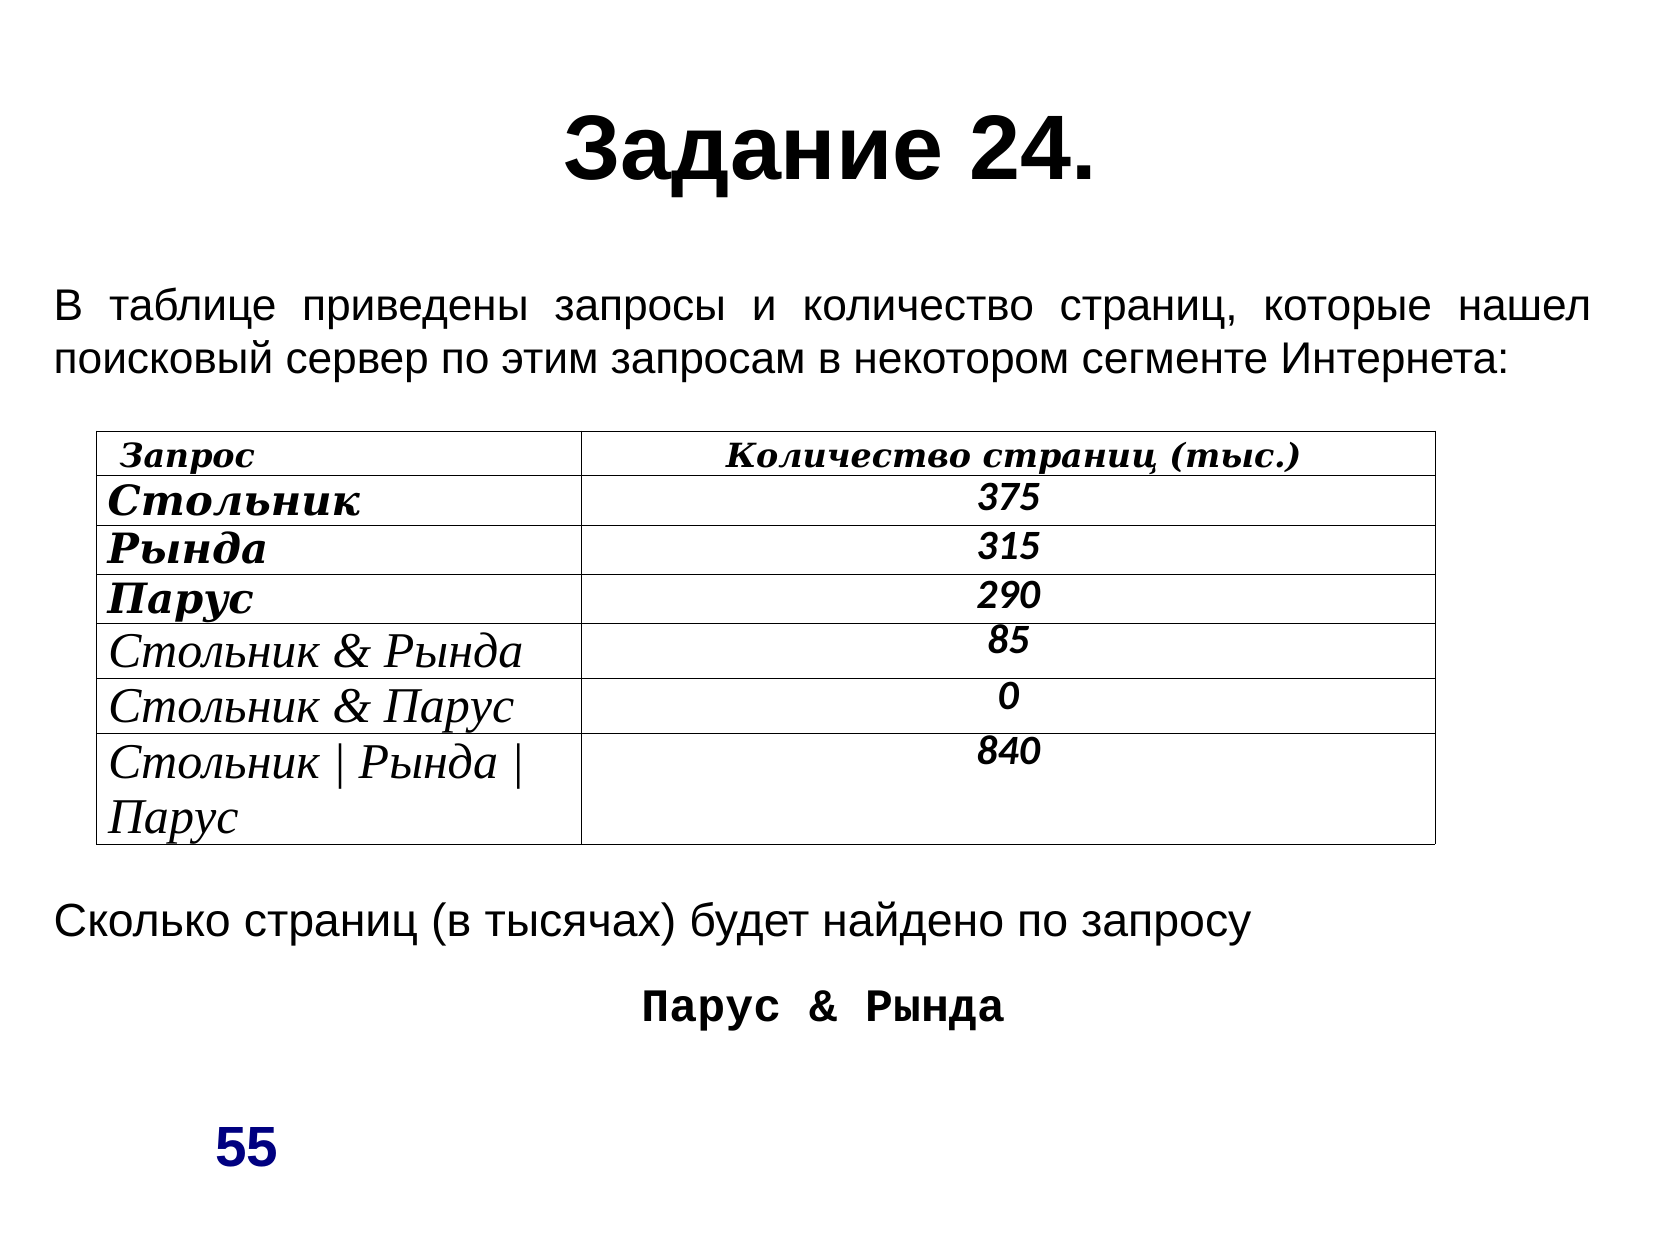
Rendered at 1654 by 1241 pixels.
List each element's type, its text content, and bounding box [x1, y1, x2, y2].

table_cell Стольник | Рында | Парус [97, 734, 581, 844]
table_cell 290 [582, 575, 1435, 623]
table_cell Стольник & Рында [97, 624, 581, 678]
table_cell Парус [97, 575, 581, 623]
table_cell 840 [582, 734, 1435, 844]
table_cell Стольник & Парус [97, 679, 581, 733]
table_cell Стольник [97, 476, 581, 525]
table_header Количество страниц (тыс.) [582, 432, 1435, 475]
table_cell 375 [582, 476, 1435, 525]
table_cell 315 [582, 526, 1435, 574]
table_cell 85 [996, 628, 1003, 636]
table_header Запрос [97, 432, 581, 475]
title Задание 24. [82, 68, 1571, 268]
table_cell 0 [582, 679, 1435, 733]
table_cell 85 [582, 624, 1435, 678]
list В таблице приведены запросы и количество страниц, которые нашел поисковый сервер по этим запросам в некотором сегменте Интернета: Сколько страниц (в тысячах) будет найдено по запросу Парус & Рында 55 [38, 268, 1609, 1194]
table_cell Рында [97, 526, 581, 574]
table_cell 85 [994, 640, 1002, 649]
